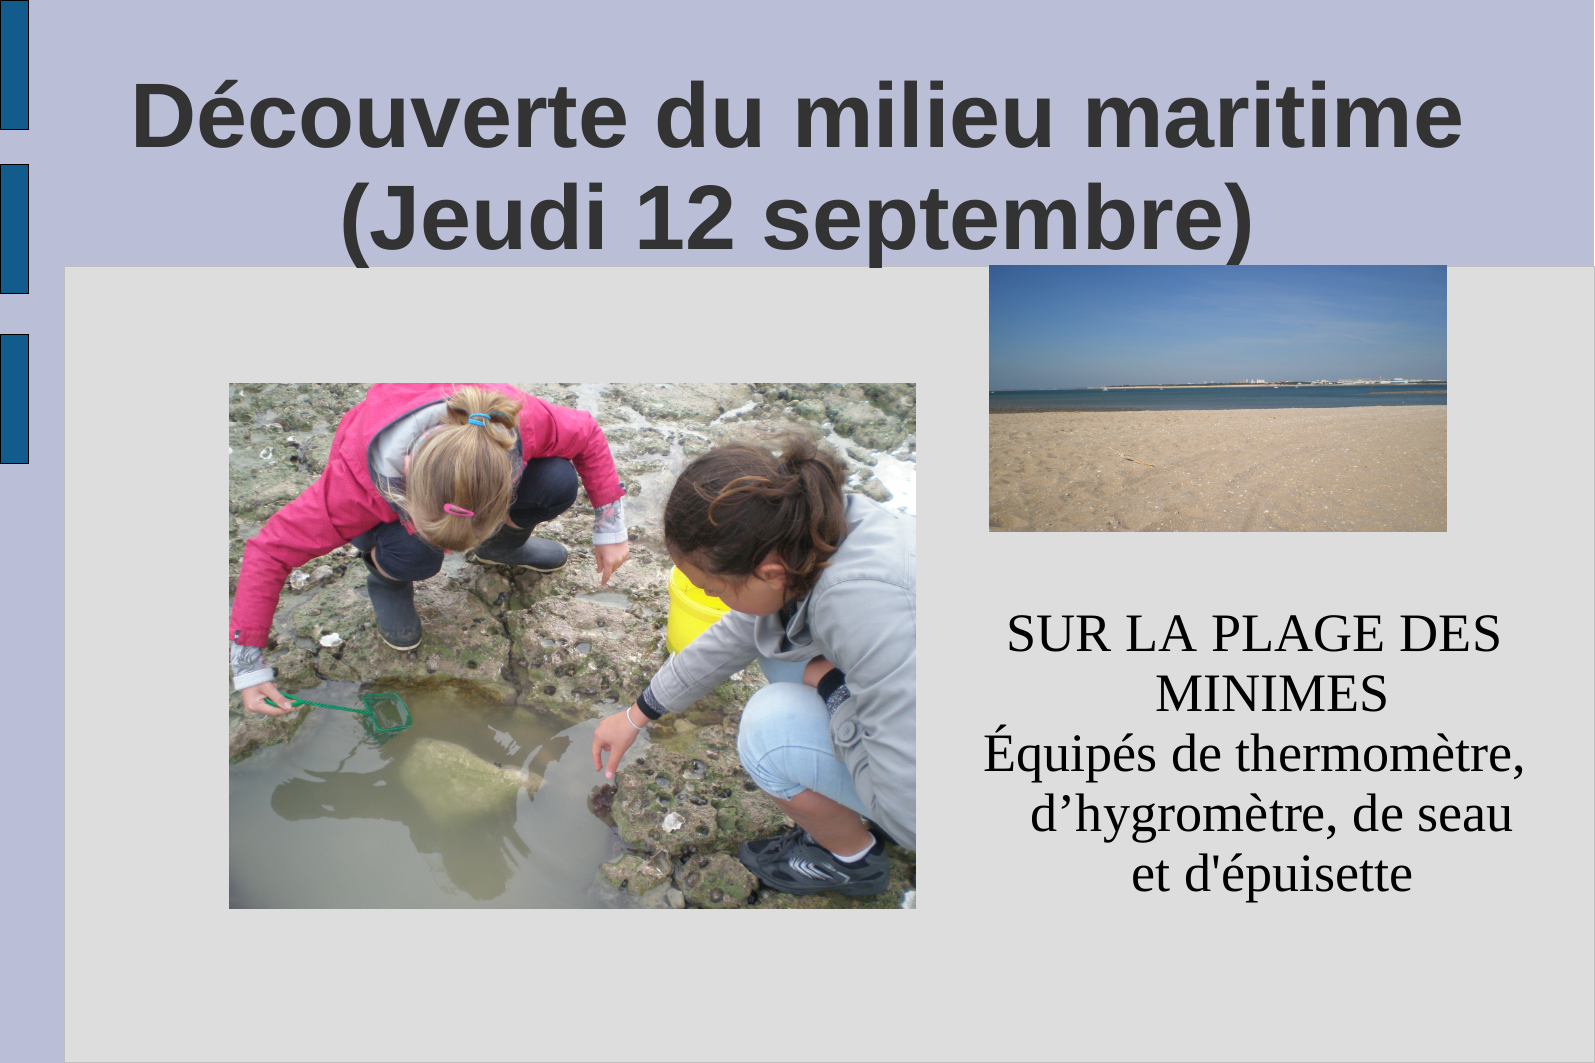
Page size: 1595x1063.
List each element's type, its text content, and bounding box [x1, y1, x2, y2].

picture [229, 383, 916, 909]
title Découverte du milieu maritime (Jeudi 12 septembre) [117, 64, 1479, 270]
picture [989, 265, 1447, 532]
subtitle SUR LA PLAGE DES MINIMES Équipés de thermomètre, d’hygromètre, de seau et d'épuisette [974, 531, 1536, 975]
